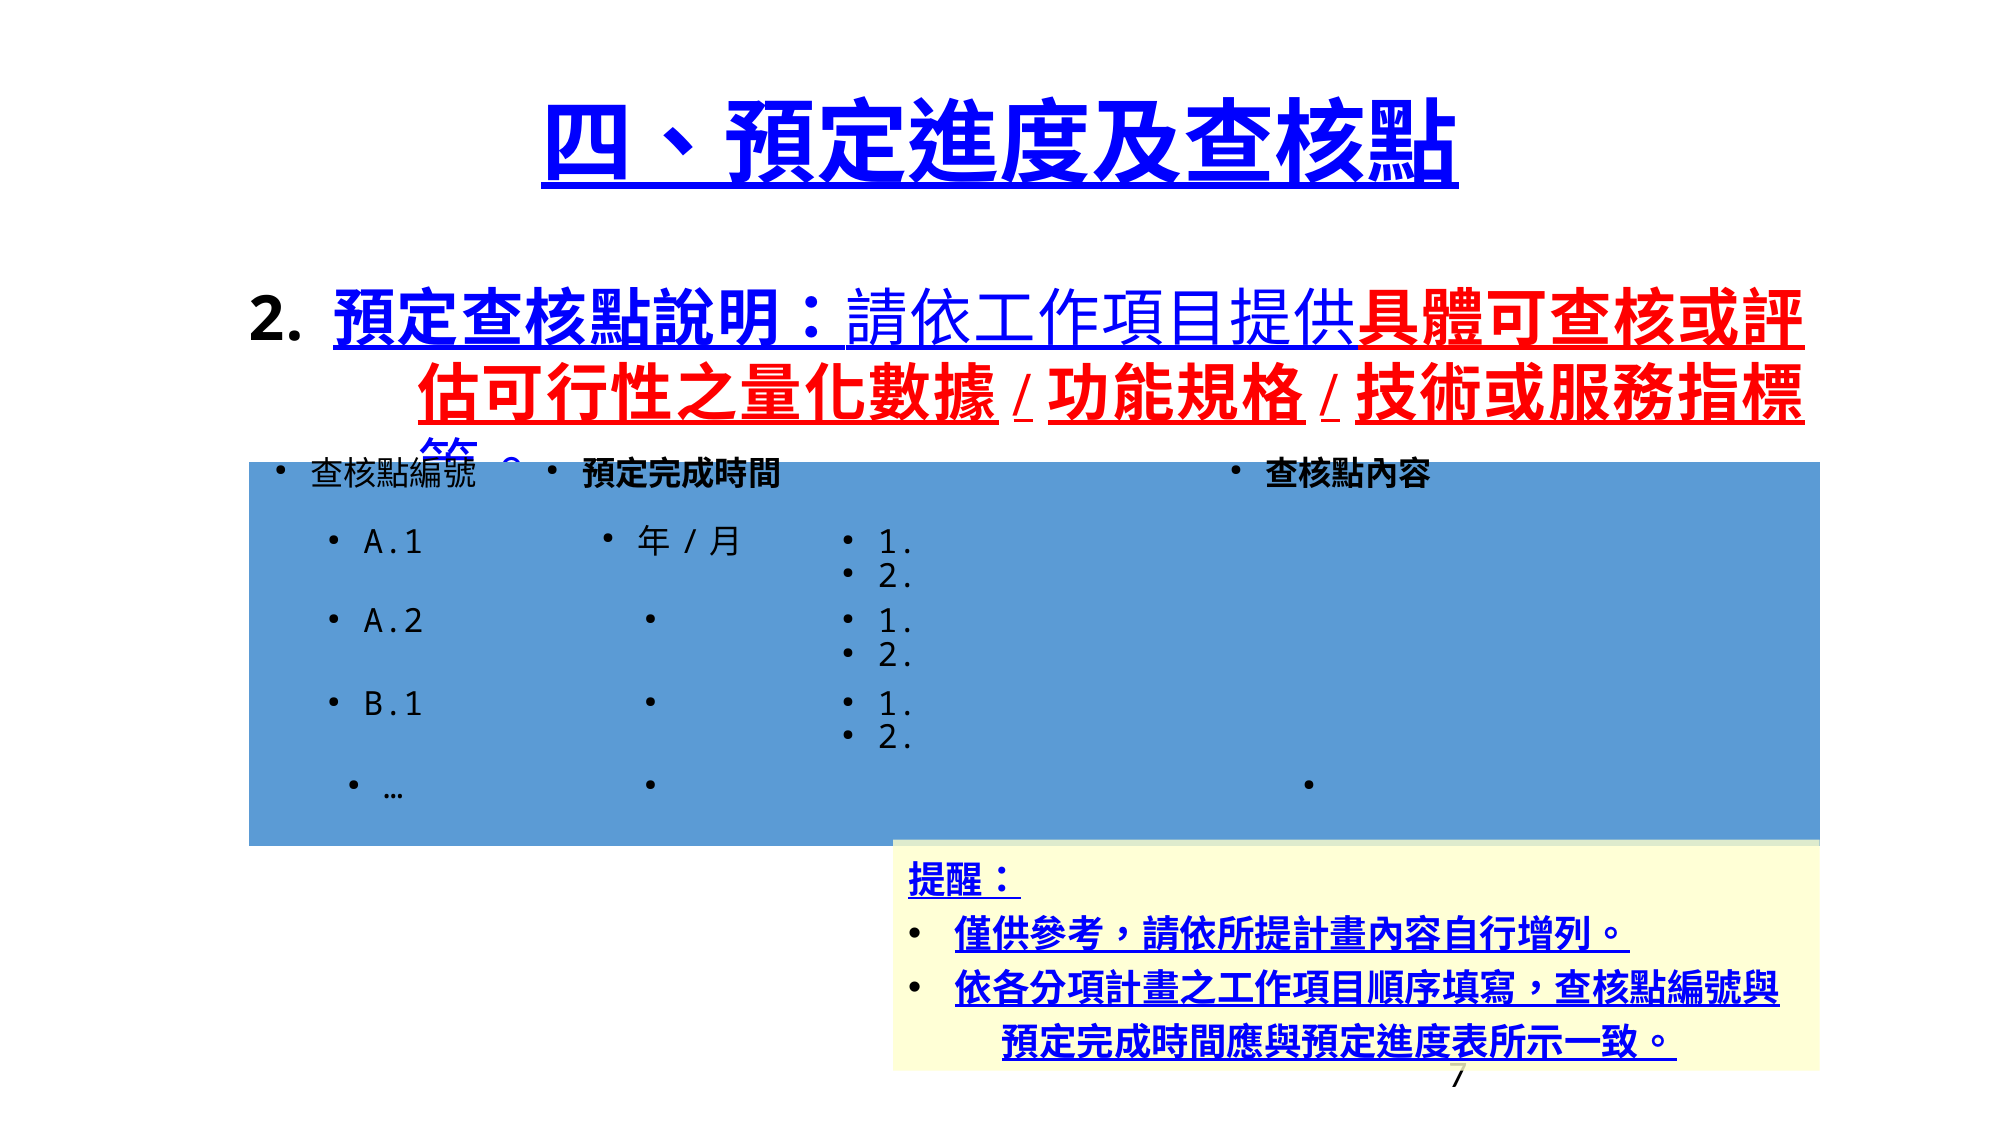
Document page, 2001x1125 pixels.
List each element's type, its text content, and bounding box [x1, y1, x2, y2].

text_box 7 [1433, 1042, 1900, 1103]
table_cell 1. 2. [842, 692, 1820, 775]
table_header 預定完成時間 [503, 462, 842, 530]
text_box 提醒： 僅供參考，請依所提計畫內容自行增列。 依各分項計畫之工作項目順序填寫，查核點編號與預定完成時間應與預定進度表所示一致。 [893, 840, 1820, 1071]
table_header 查核點內容 [842, 462, 1820, 530]
table_cell B.1 [249, 692, 503, 775]
table_cell B.1 [369, 704, 378, 712]
table_cell … [249, 775, 503, 846]
table_cell 年/月 [718, 530, 734, 535]
table_cell [503, 609, 842, 692]
table_header 查核點編號 [249, 462, 503, 530]
table_cell 年/月 [503, 530, 842, 609]
text_box 預定查核點說明：請依工作項目提供具體可查核或評估可行性之量化數據/功能規格/技術或服務指標等。 [233, 270, 1820, 957]
table_cell [503, 692, 842, 775]
table_cell 年/月 [718, 537, 734, 543]
title 四、預定進度及查核點 [99, 45, 1900, 233]
table_cell [842, 775, 1820, 846]
table_cell [503, 775, 842, 846]
table_cell 1. 2. [842, 609, 1820, 692]
table_cell A.1 [249, 530, 503, 609]
table_cell 1. 2. [842, 530, 1820, 609]
table_cell A.2 [249, 609, 503, 692]
